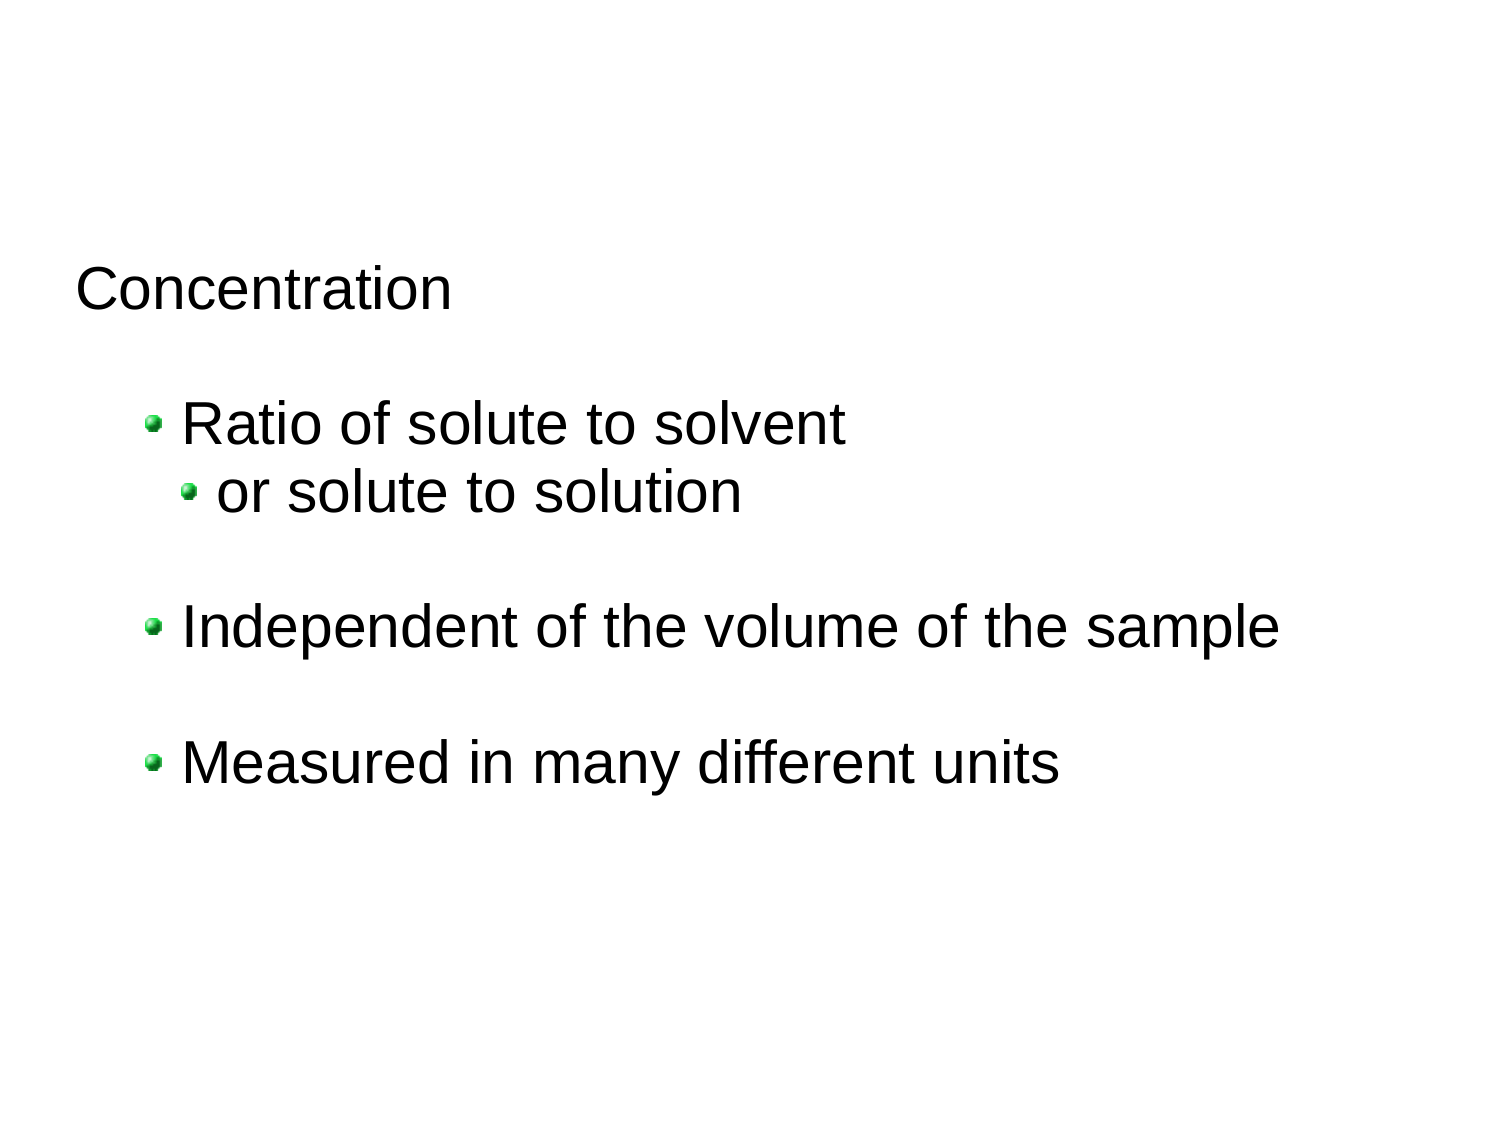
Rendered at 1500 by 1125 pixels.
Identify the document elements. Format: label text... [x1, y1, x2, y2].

subtitle Concentration Ratio of solute to solvent or solute to solution Independent of the volume of the sample Measured in many different units [75, 44, 1425, 1006]
